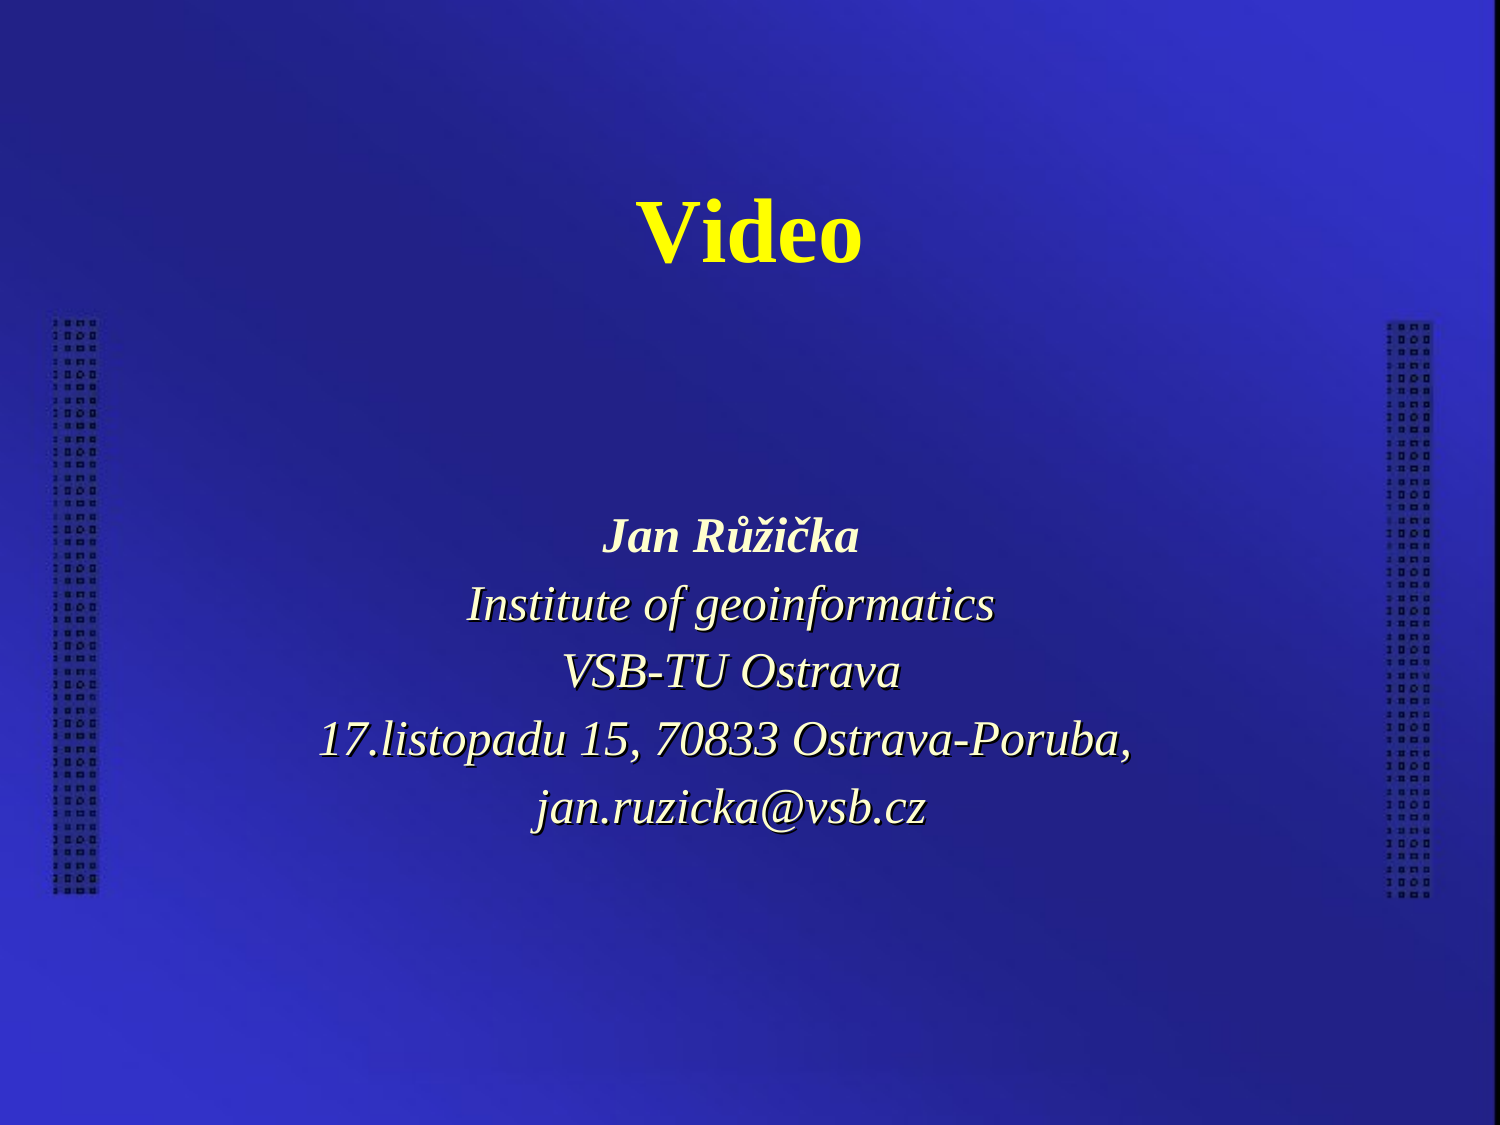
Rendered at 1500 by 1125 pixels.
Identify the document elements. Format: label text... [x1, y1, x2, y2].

picture [0, 0, 1500, 1125]
subtitle Jan Růžička Institute of geoinformatics VSB-TU Ostrava 17.listopadu 15, 70833 Ostrava-Poruba, jan.ruzicka@vsb.cz [99, 500, 1363, 938]
title Video [112, 137, 1388, 325]
